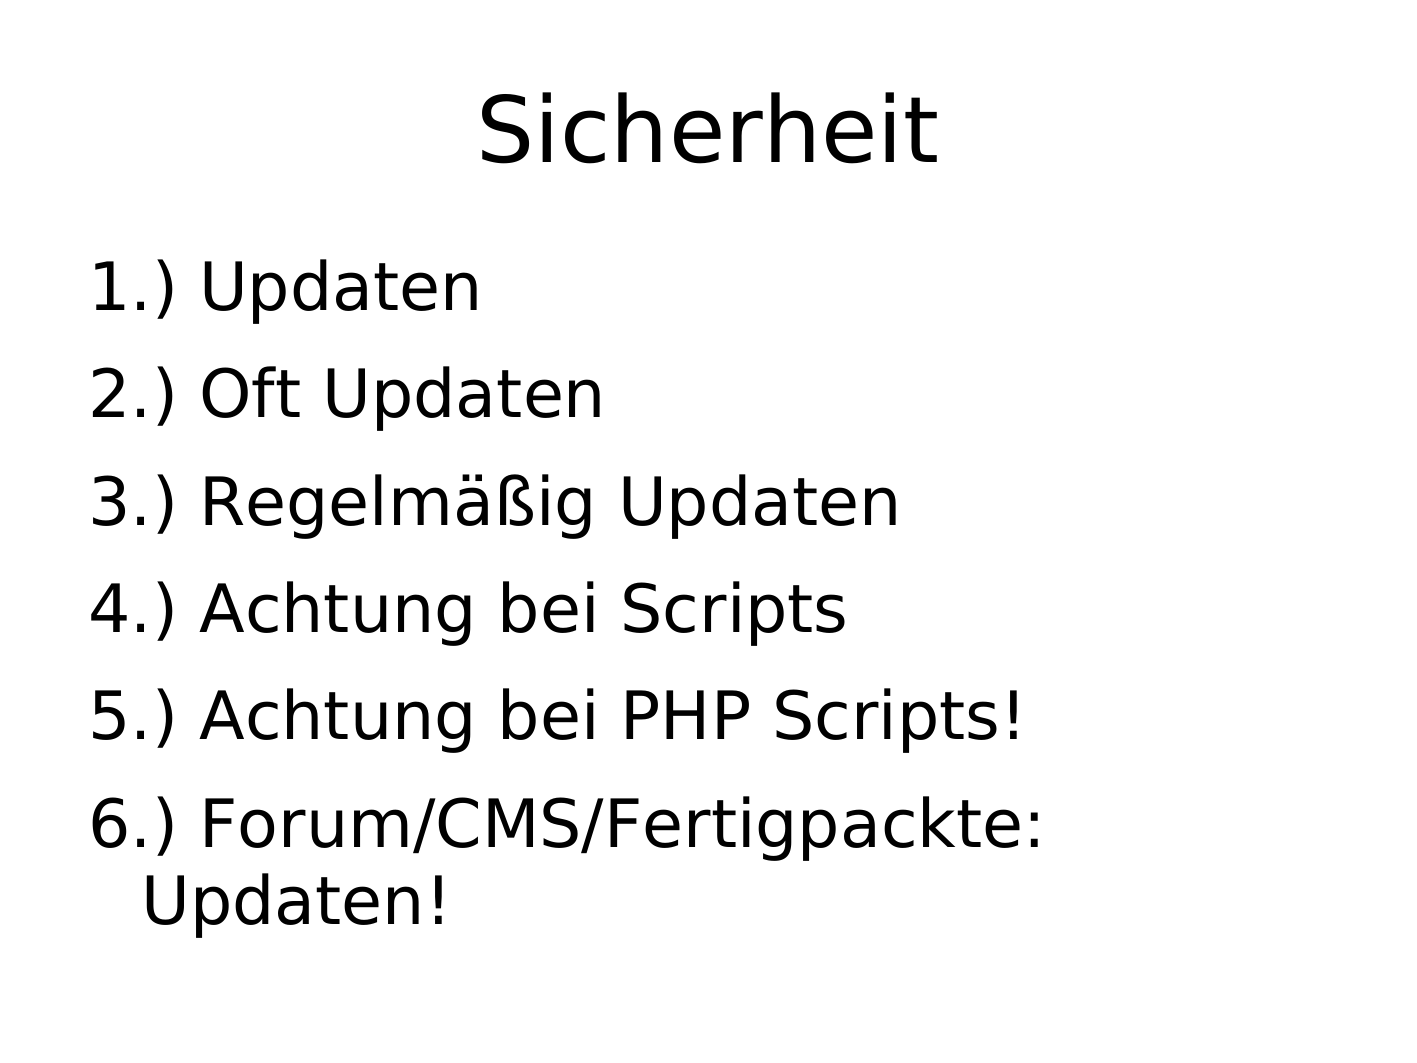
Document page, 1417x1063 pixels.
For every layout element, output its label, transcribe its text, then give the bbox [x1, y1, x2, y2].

title Sicherheit [70, 49, 1346, 213]
list 1.) Updaten 2.) Oft Updaten 3.) Regelmäßig Updaten 4.) Achtung bei Scripts 5.) Achtung bei PHP Scripts! 6.) Forum/CMS/Fertigpackte: Updaten! [70, 248, 1346, 941]
